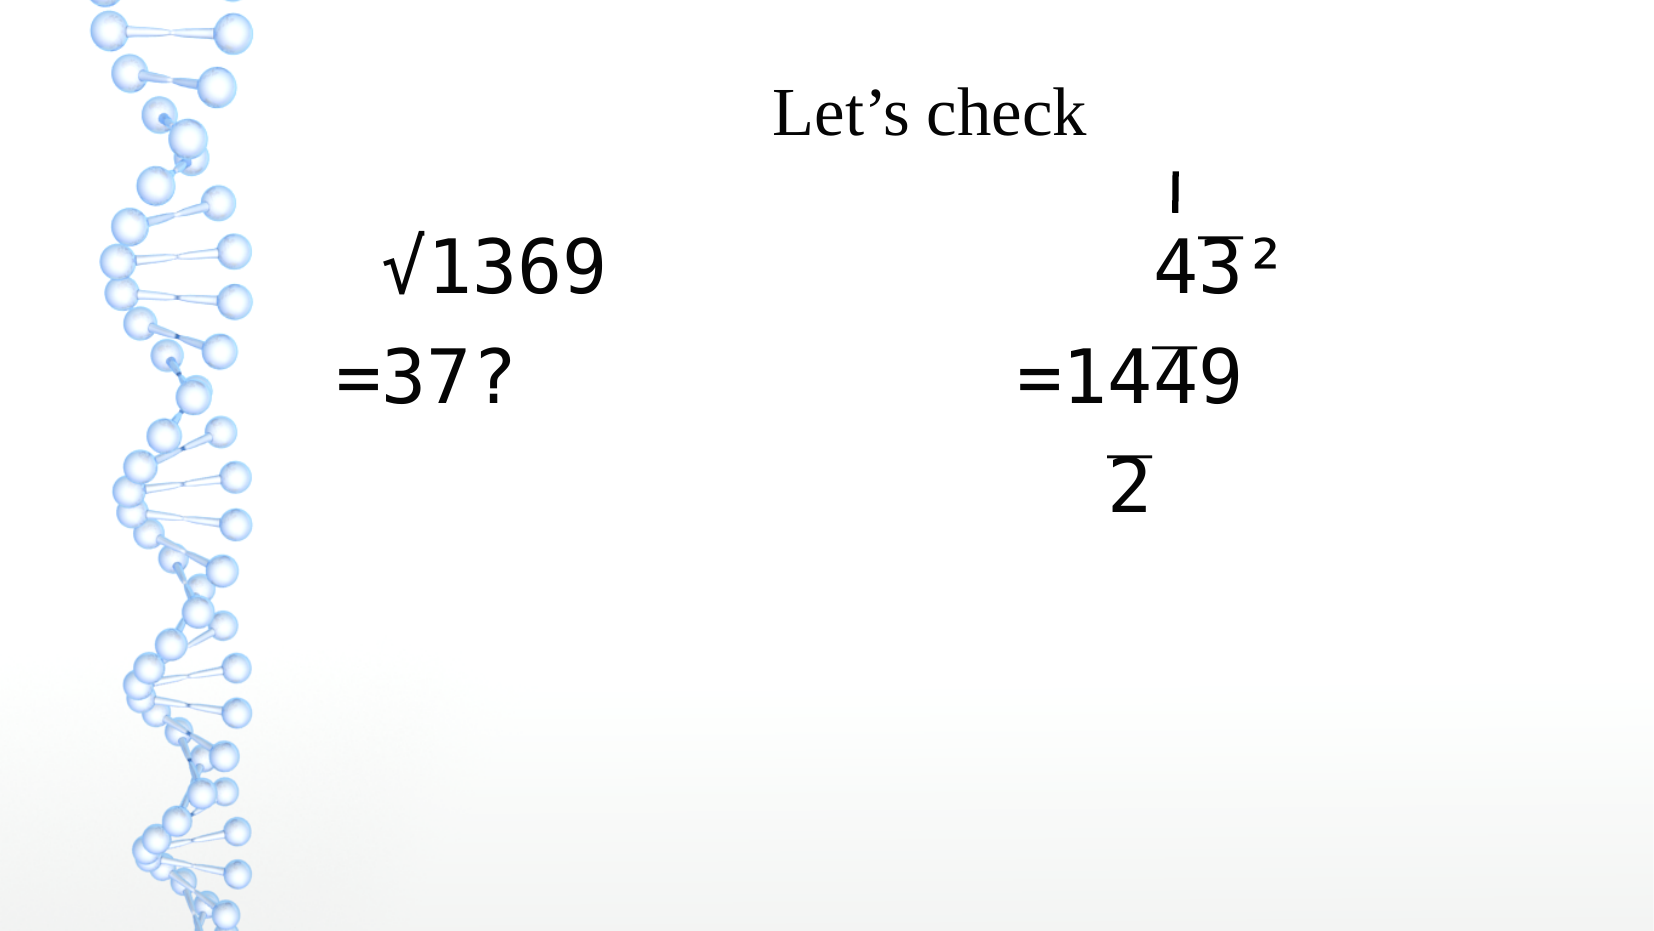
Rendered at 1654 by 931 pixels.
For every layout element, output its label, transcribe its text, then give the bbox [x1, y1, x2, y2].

title Let’s check [265, 35, 1595, 189]
picture [0, 0, 1654, 931]
list √1369 =37? [265, 224, 915, 764]
list 4̅3² =14̅49 ̅2 [946, 224, 1595, 764]
